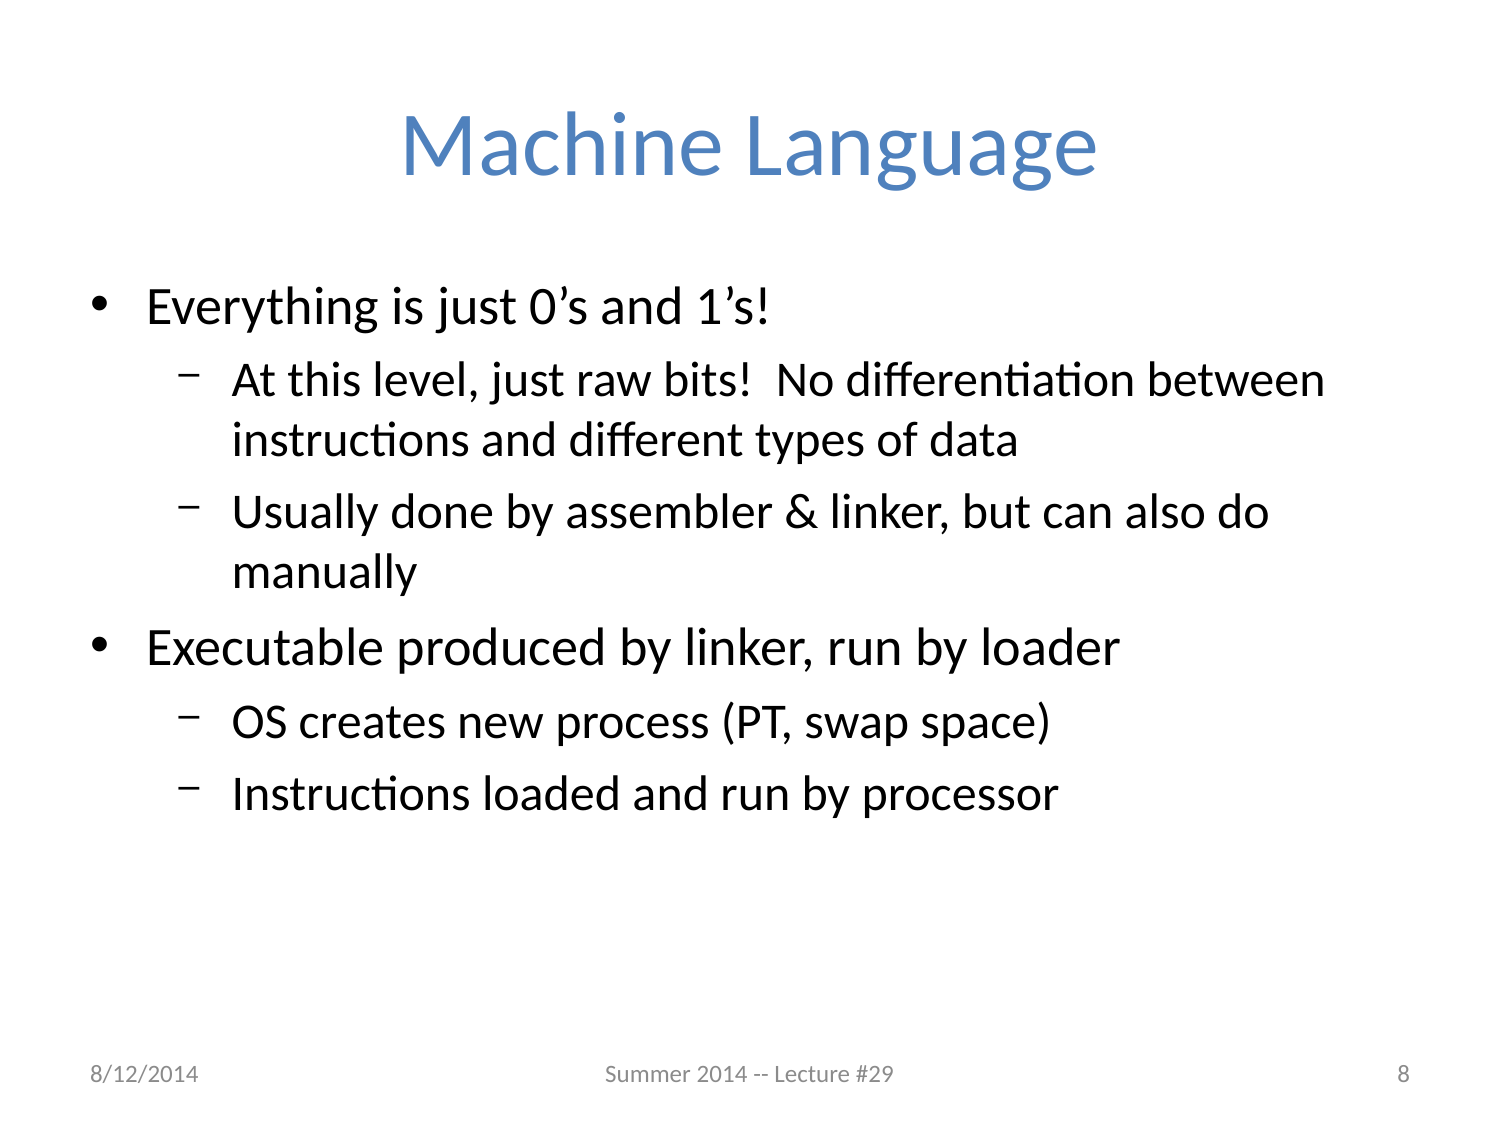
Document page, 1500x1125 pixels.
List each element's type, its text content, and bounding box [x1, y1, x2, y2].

footer Summer 2014 -- Lecture #29 [512, 1042, 988, 1103]
title Machine Language [75, 45, 1425, 233]
slide_number <number> [1074, 1042, 1425, 1103]
list Everything is just 0’s and 1’s! At this level, just raw bits! No differentiation between instructions and different types of data Usually done by assembler & linker, but can also do manually Executable produced by linker, run by loader OS creates new process (PT, swap space) Instructions loaded and run by processor [75, 262, 1425, 1073]
slide_number 8/12/2014 [75, 1042, 425, 1103]
